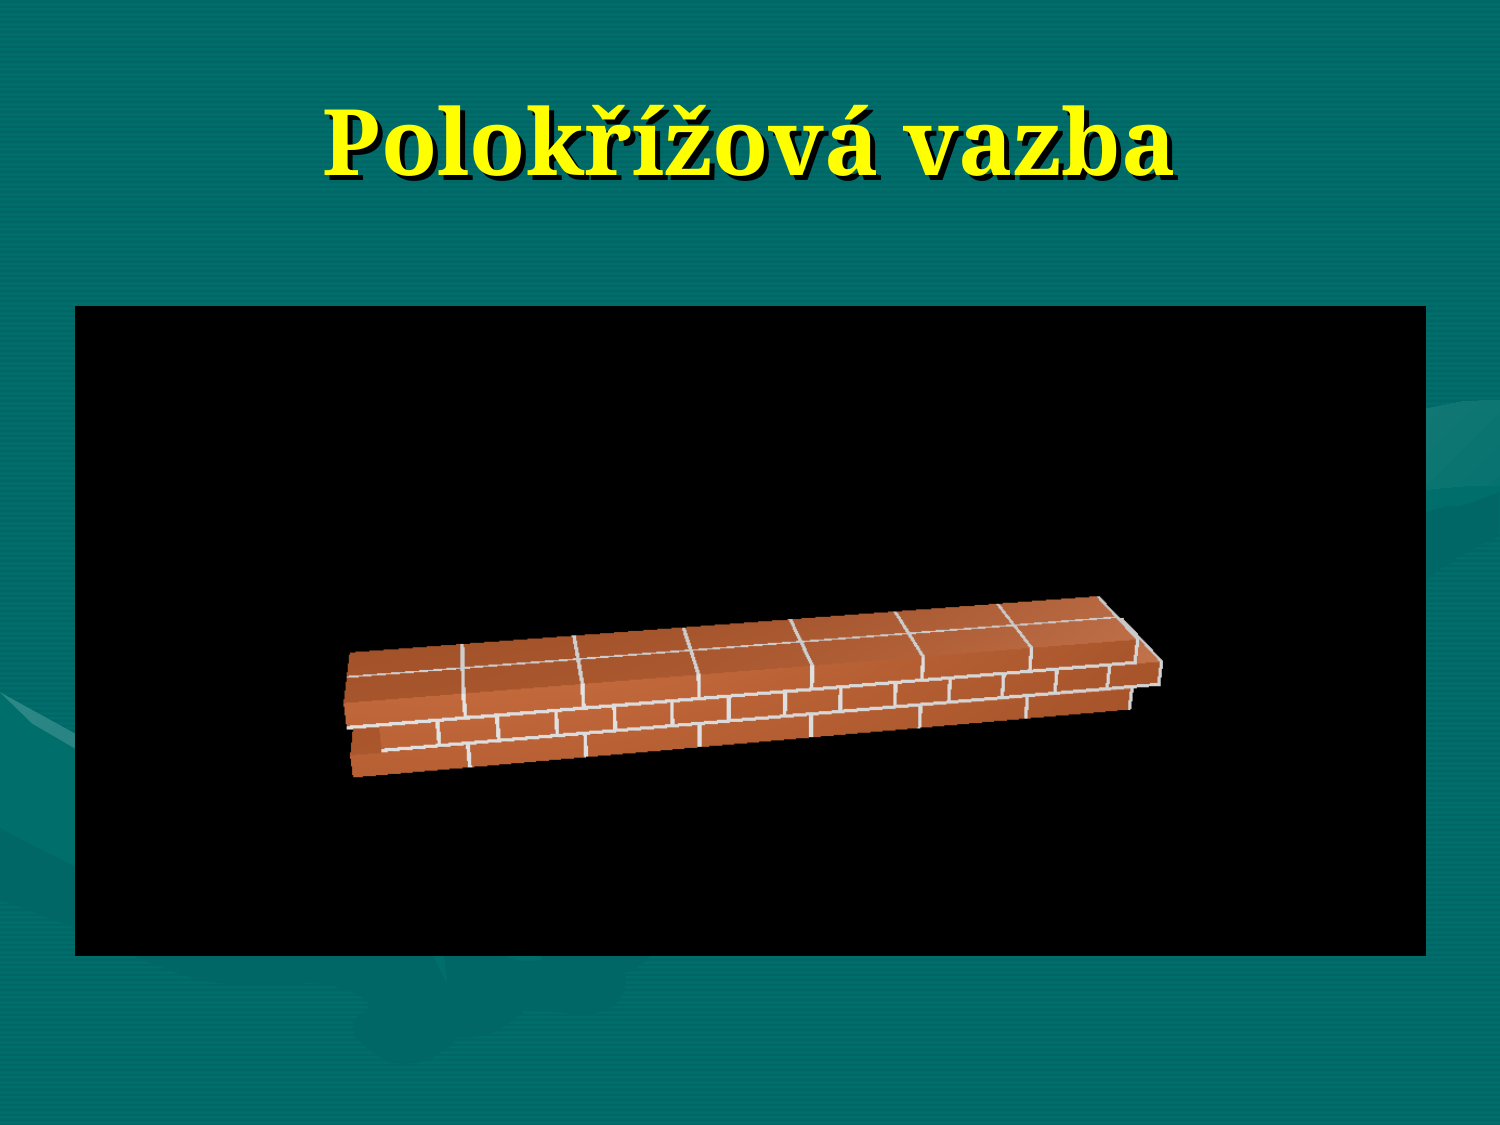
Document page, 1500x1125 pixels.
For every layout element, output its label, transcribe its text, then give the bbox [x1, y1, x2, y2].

picture [75, 306, 1426, 956]
title Polokřížová vazba [75, 45, 1426, 233]
